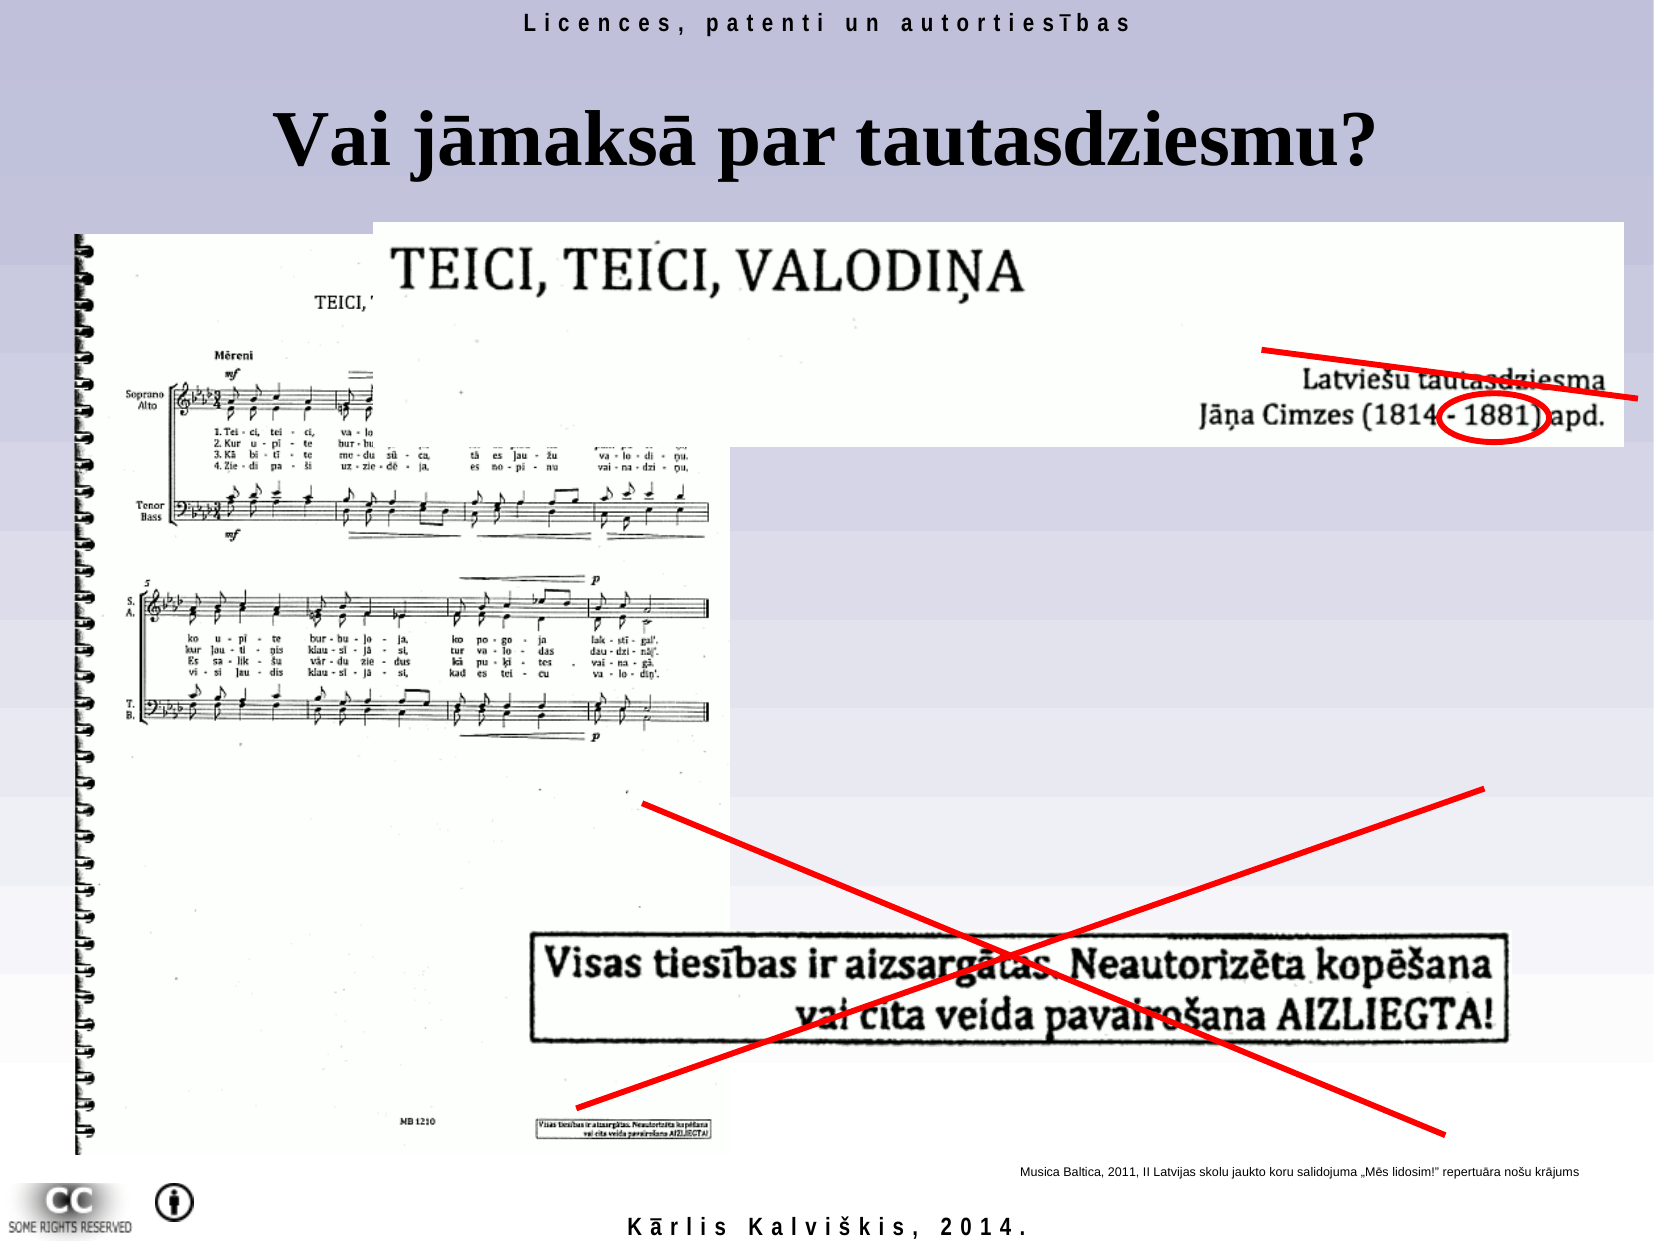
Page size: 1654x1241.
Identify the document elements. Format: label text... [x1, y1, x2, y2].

picture [0, 0, 1654, 36]
title Vai jāmaksā par tautasdziesmu? [0, 36, 1654, 241]
text_box Musica Baltica, 2011, II Latvijas skolu jaukto koru salidojuma „Mēs lidosim!” repertuāra nošu krājums [1005, 1158, 1601, 1188]
picture [0, 222, 1654, 1241]
